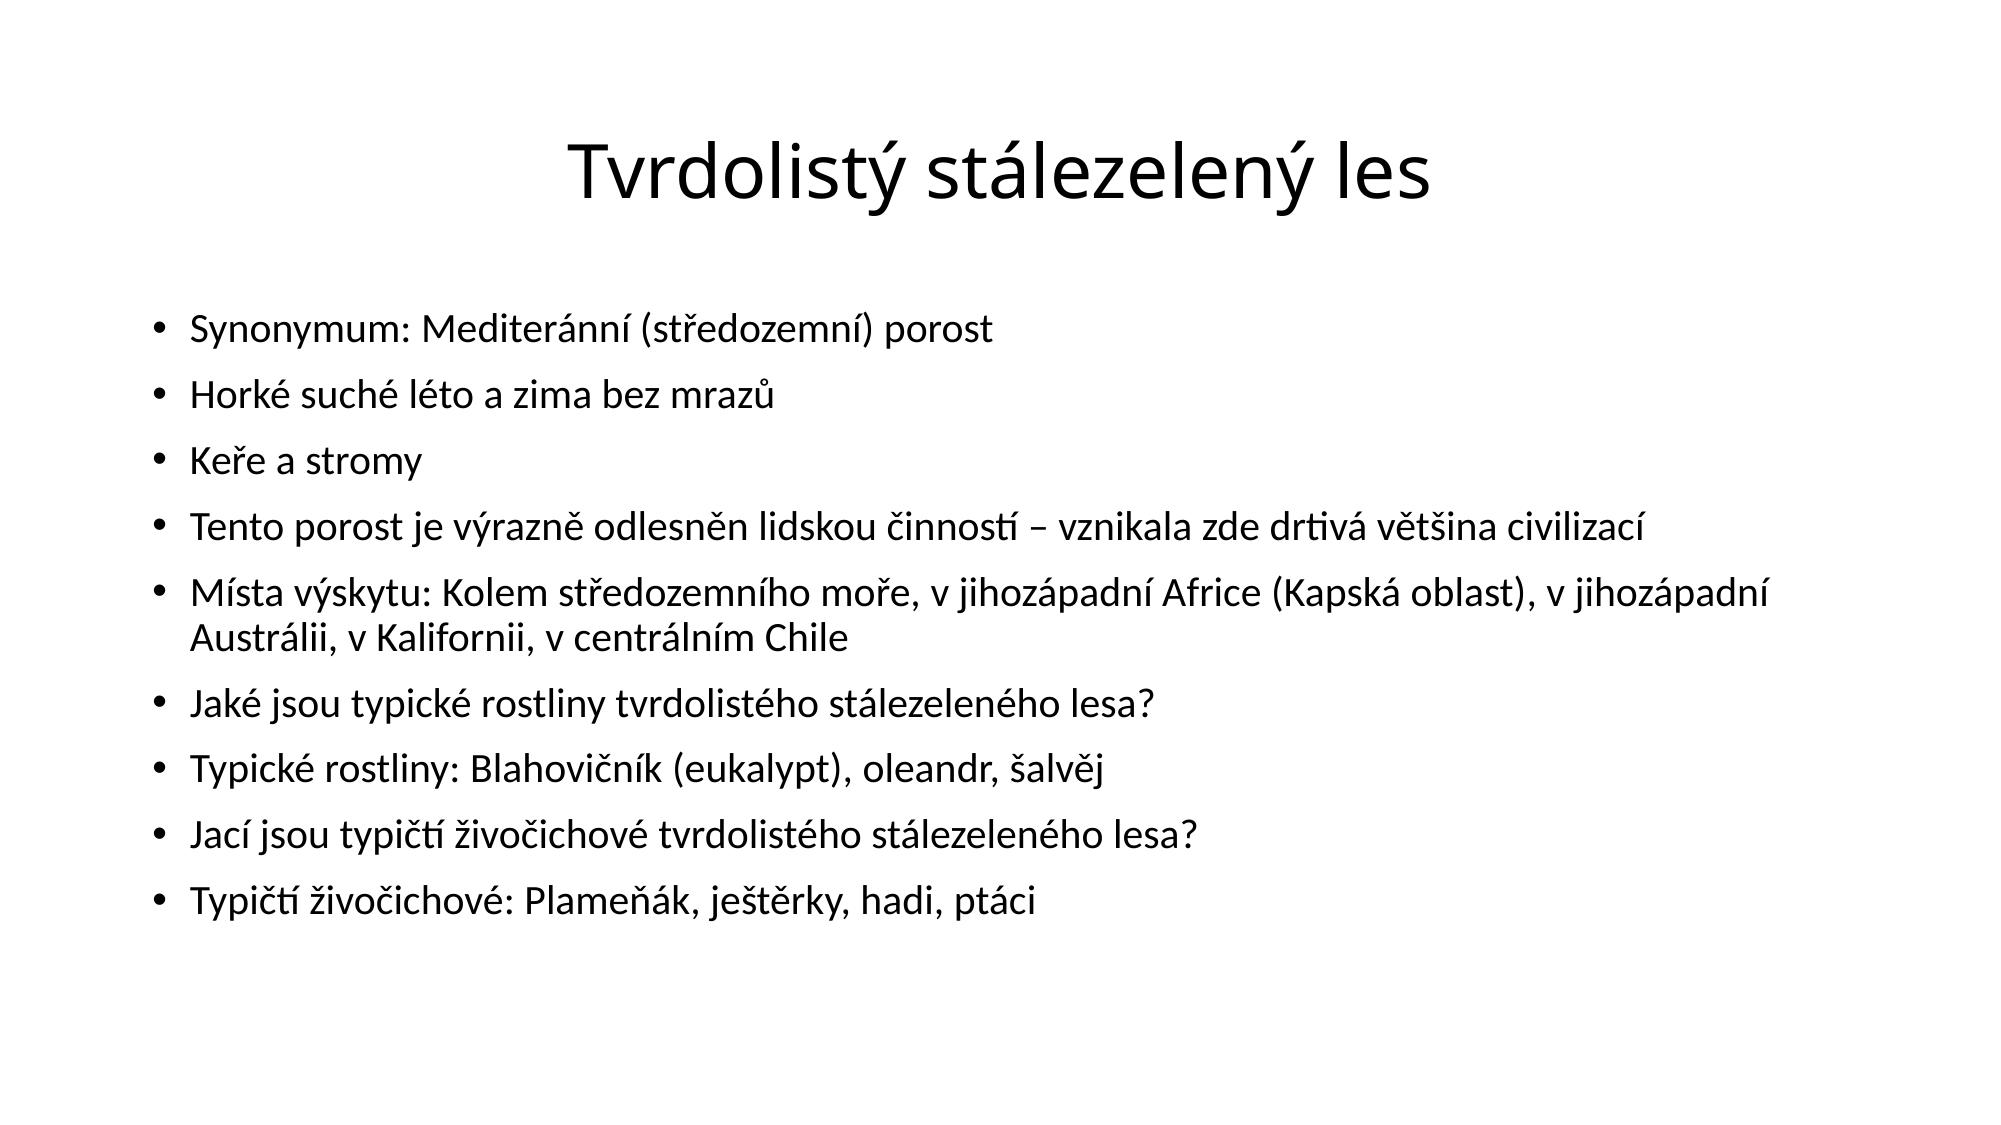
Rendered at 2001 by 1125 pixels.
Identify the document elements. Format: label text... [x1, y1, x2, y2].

title Tvrdolistý stálezelený les [137, 59, 1863, 278]
list Synonymum: Mediteránní (středozemní) porost Horké suché léto a zima bez mrazů Keře a stromy Tento porost je výrazně odlesněn lidskou činností – vznikala zde drtivá většina civilizací Místa výskytu: Kolem středozemního moře, v jihozápadní Africe (Kapská oblast), v jihozápadní Austrálii, v Kalifornii, v centrálním Chile Jaké jsou typické rostliny tvrdolistého stálezeleného lesa? Typické rostliny: Blahovičník (eukalypt), oleandr, šalvěj Jací jsou typičtí živočichové tvrdolistého stálezeleného lesa? Typičtí živočichové: Plameňák, ještěrky, hadi, ptáci [137, 299, 1863, 1014]
